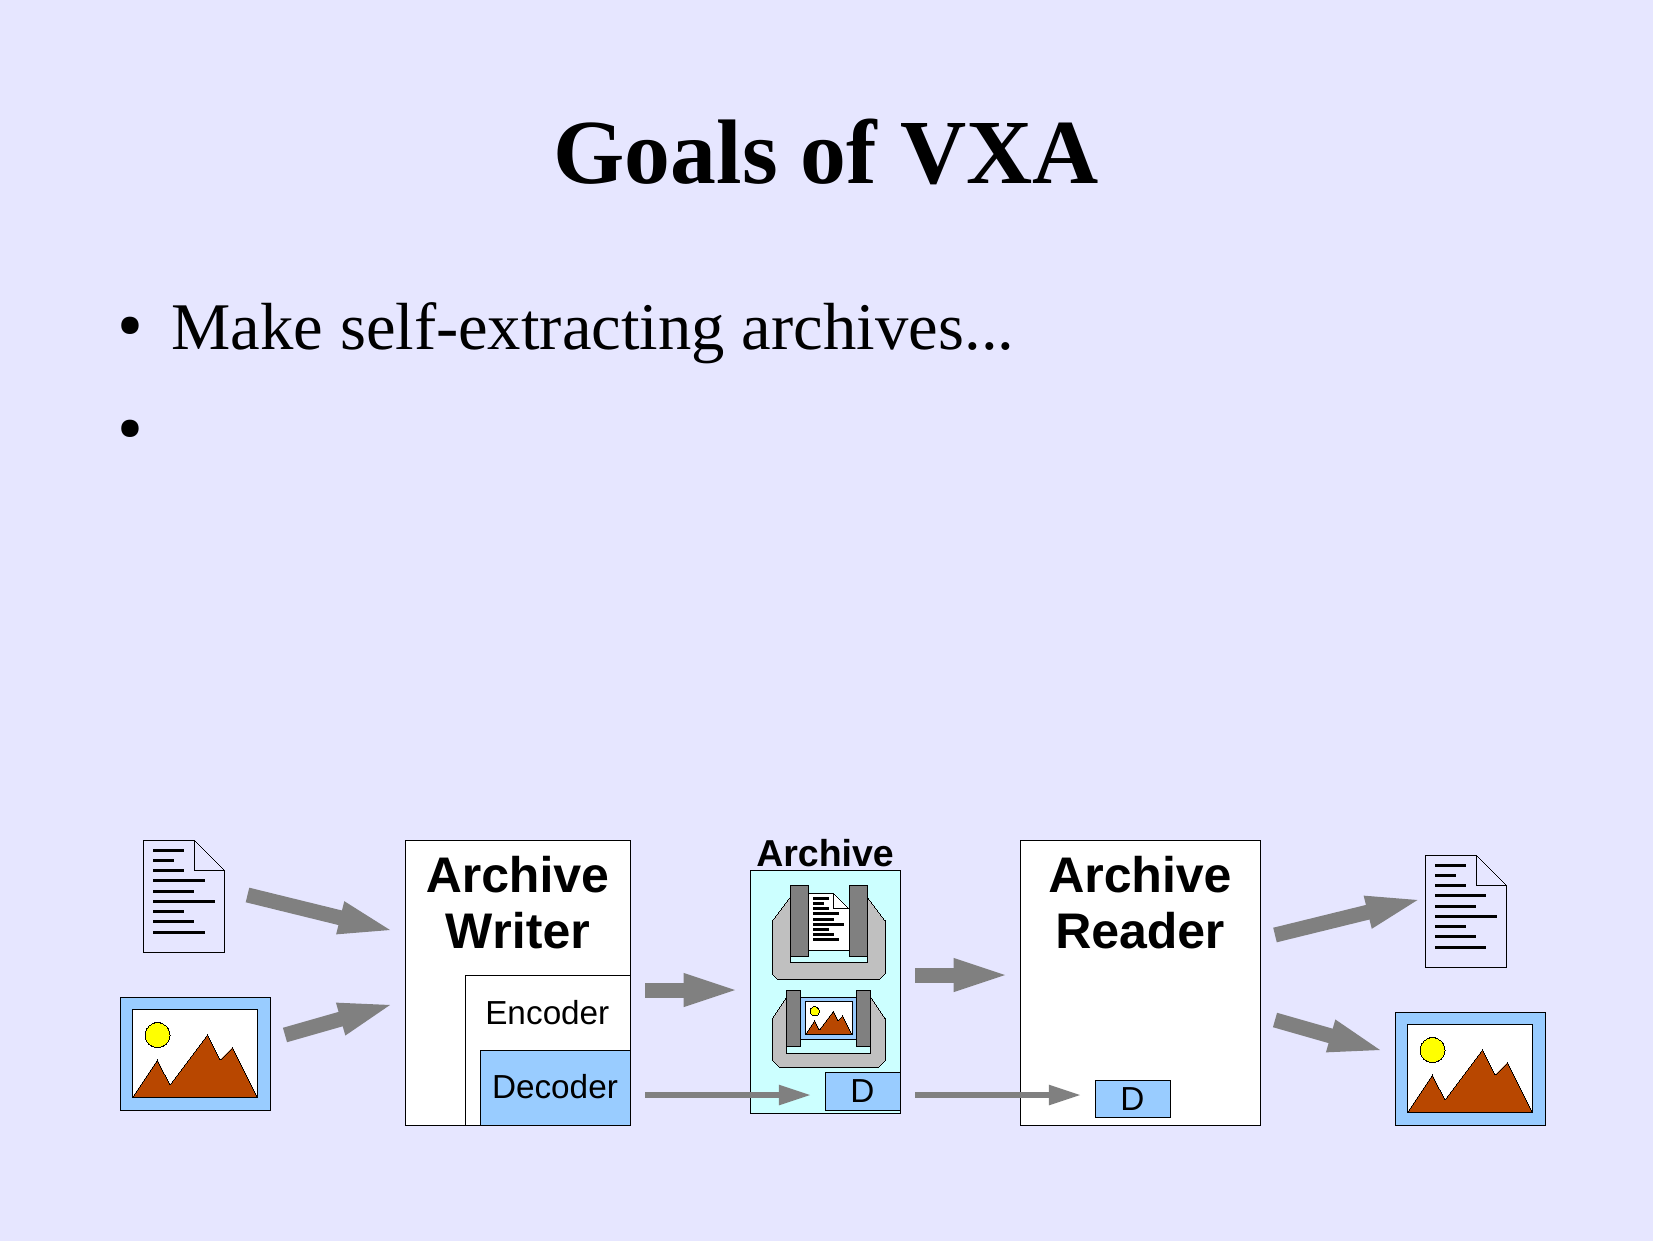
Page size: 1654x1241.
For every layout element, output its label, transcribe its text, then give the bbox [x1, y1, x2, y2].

text_box Archive [720, 825, 931, 882]
title Goals of VXA [82, 49, 1571, 257]
text_box Archive Reader [1020, 840, 1261, 1126]
text_box D [825, 1072, 901, 1111]
list Make self-extracting archives... [82, 290, 1571, 1095]
text_box Encoder [465, 975, 631, 1126]
text_box [120, 997, 271, 1111]
text_box Decoder [480, 1050, 631, 1126]
text_box Archive Writer [405, 840, 631, 1126]
text_box [750, 882, 901, 1114]
text_box D [1095, 1080, 1171, 1118]
text_box [1395, 1012, 1546, 1126]
